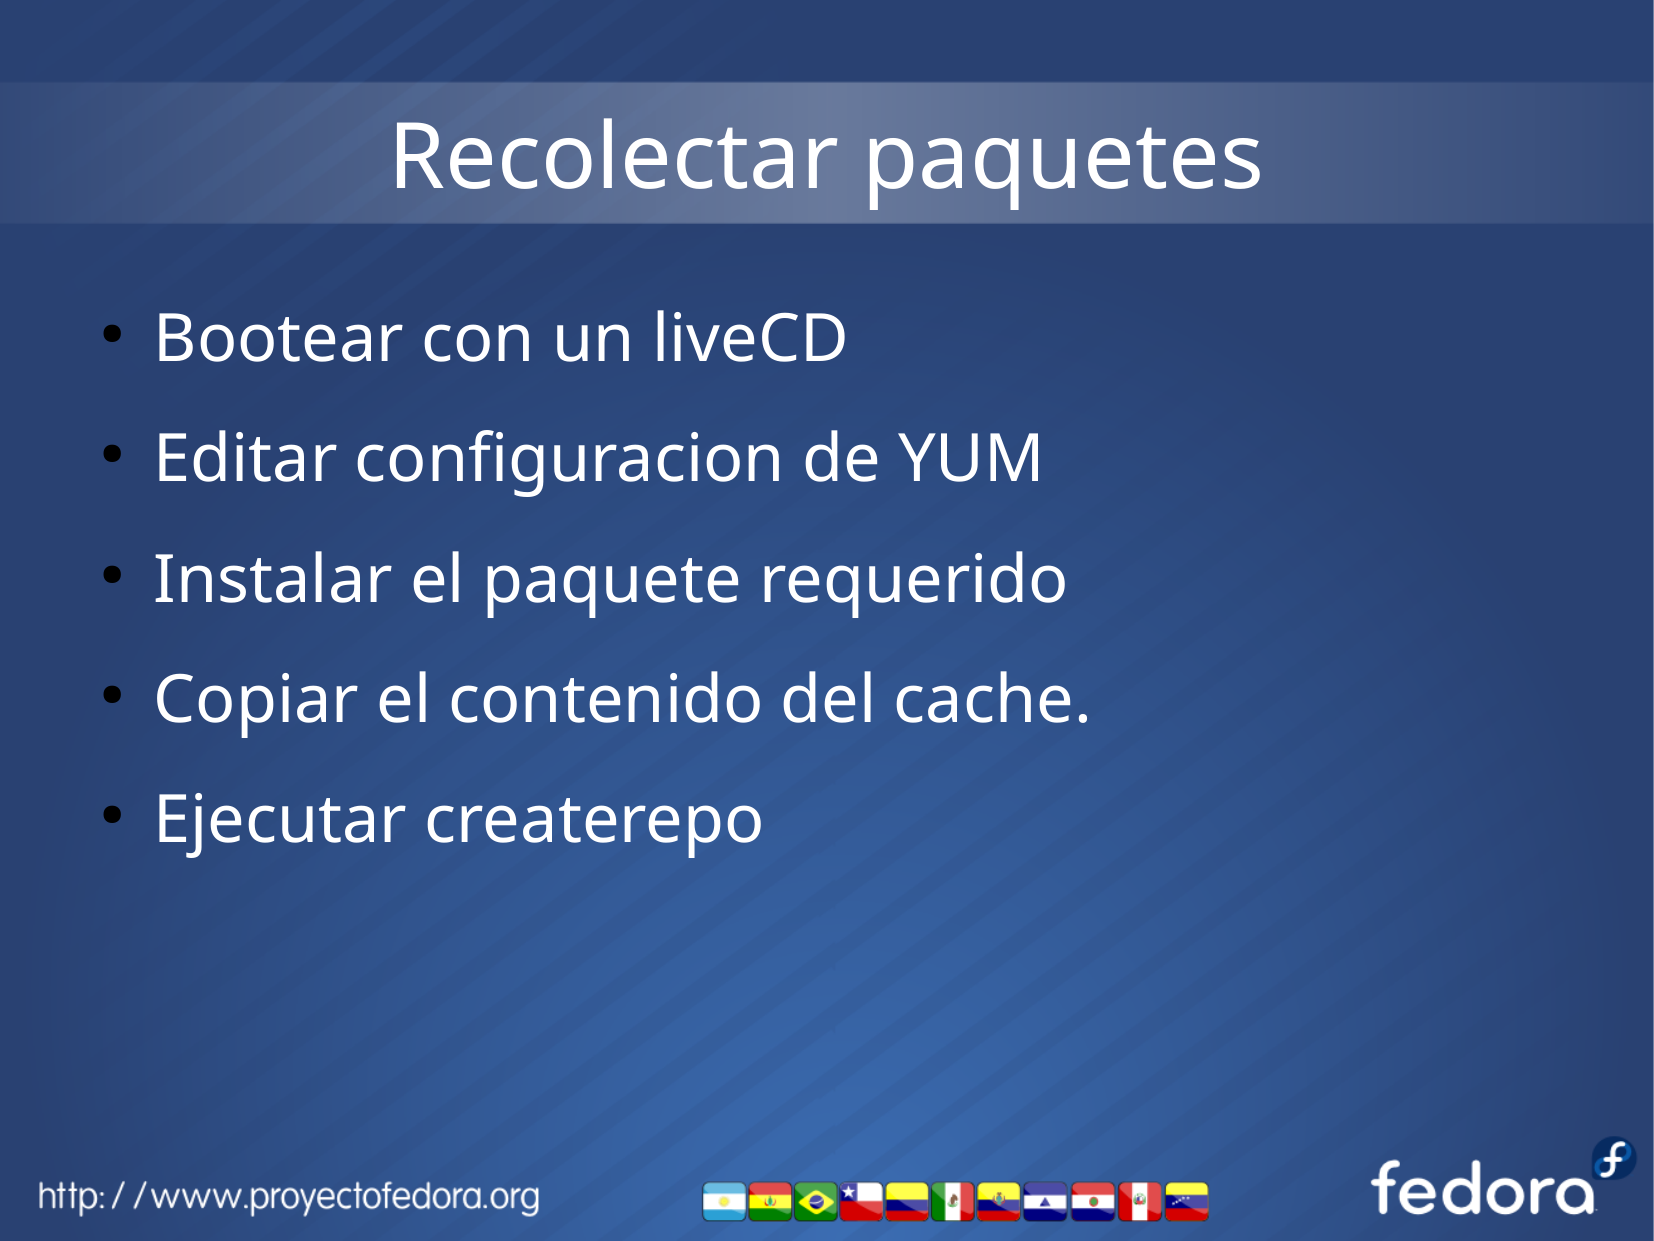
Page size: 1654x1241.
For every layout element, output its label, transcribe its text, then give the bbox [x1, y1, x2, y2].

title Recolectar paquetes [82, 56, 1571, 250]
picture [0, 0, 1654, 1241]
list Bootear con un liveCD Editar configuracion de YUM Instalar el paquete requerido Copiar el contenido del cache. Ejecutar createrepo [82, 290, 1571, 1094]
